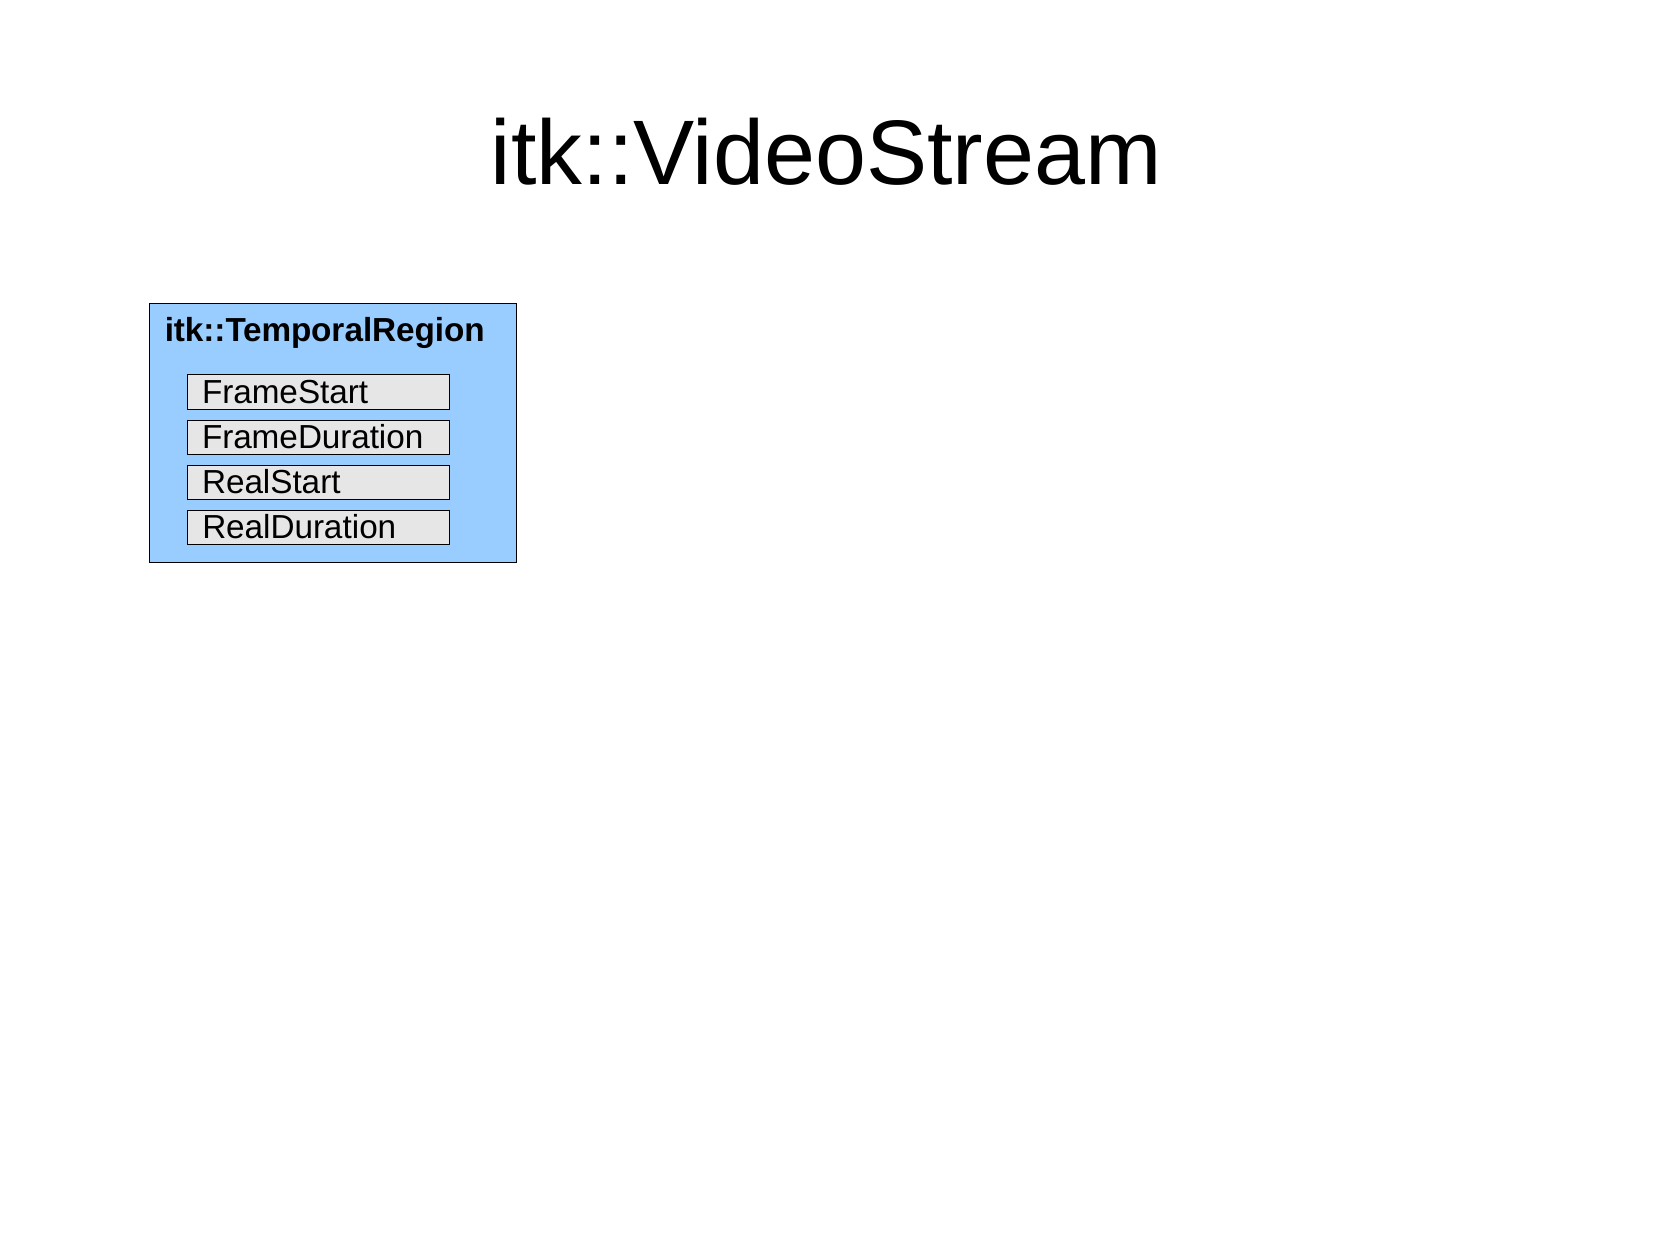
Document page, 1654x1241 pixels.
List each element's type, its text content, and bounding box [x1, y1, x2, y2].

title itk::VideoStream [82, 56, 1571, 250]
text_box FrameDuration [187, 420, 450, 455]
text_box FrameStart [187, 374, 450, 410]
text_box itk::TemporalRegion [149, 303, 517, 563]
text_box RealDuration [187, 510, 450, 545]
text_box RealStart [187, 465, 450, 500]
